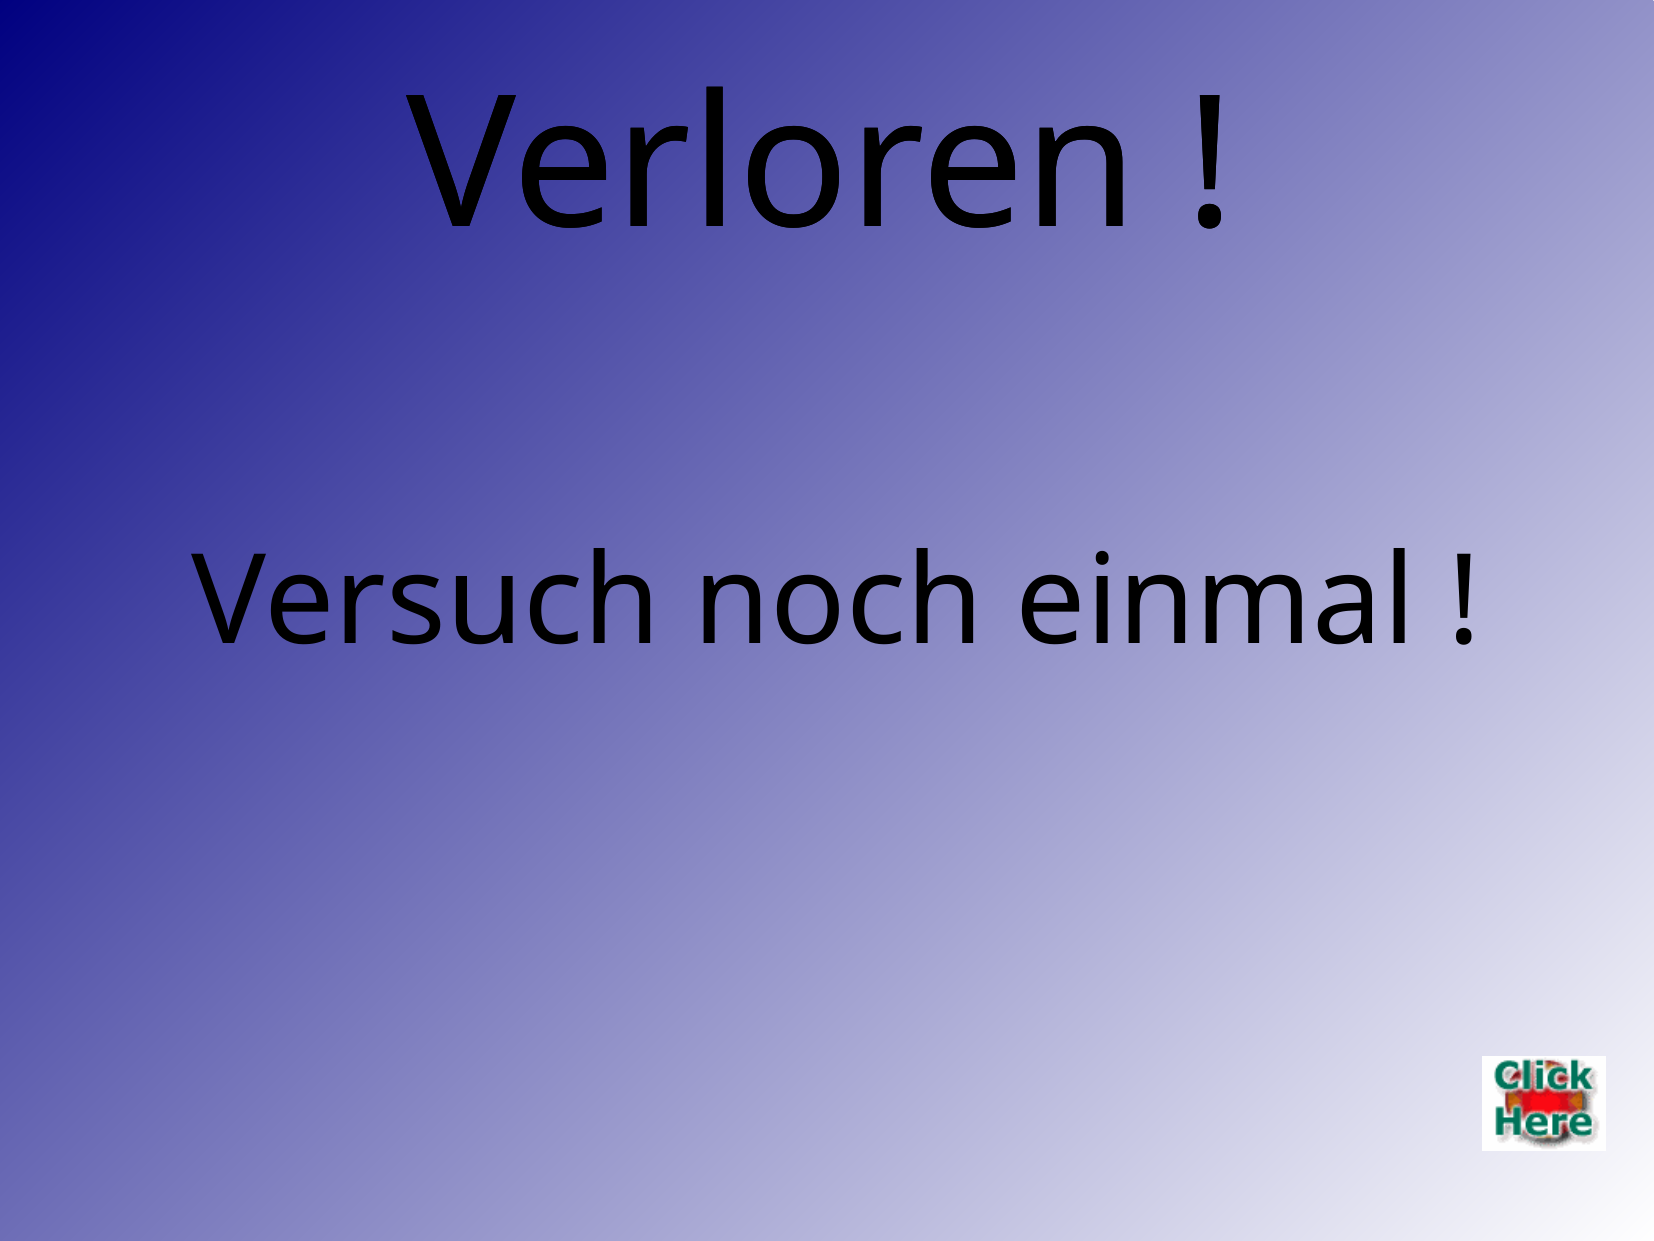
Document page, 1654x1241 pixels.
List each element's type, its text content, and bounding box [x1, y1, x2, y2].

text_box Versuch noch einmal ! [177, 502, 1565, 743]
picture [1482, 1056, 1606, 1151]
text_box Verloren ! [76, 43, 1565, 264]
